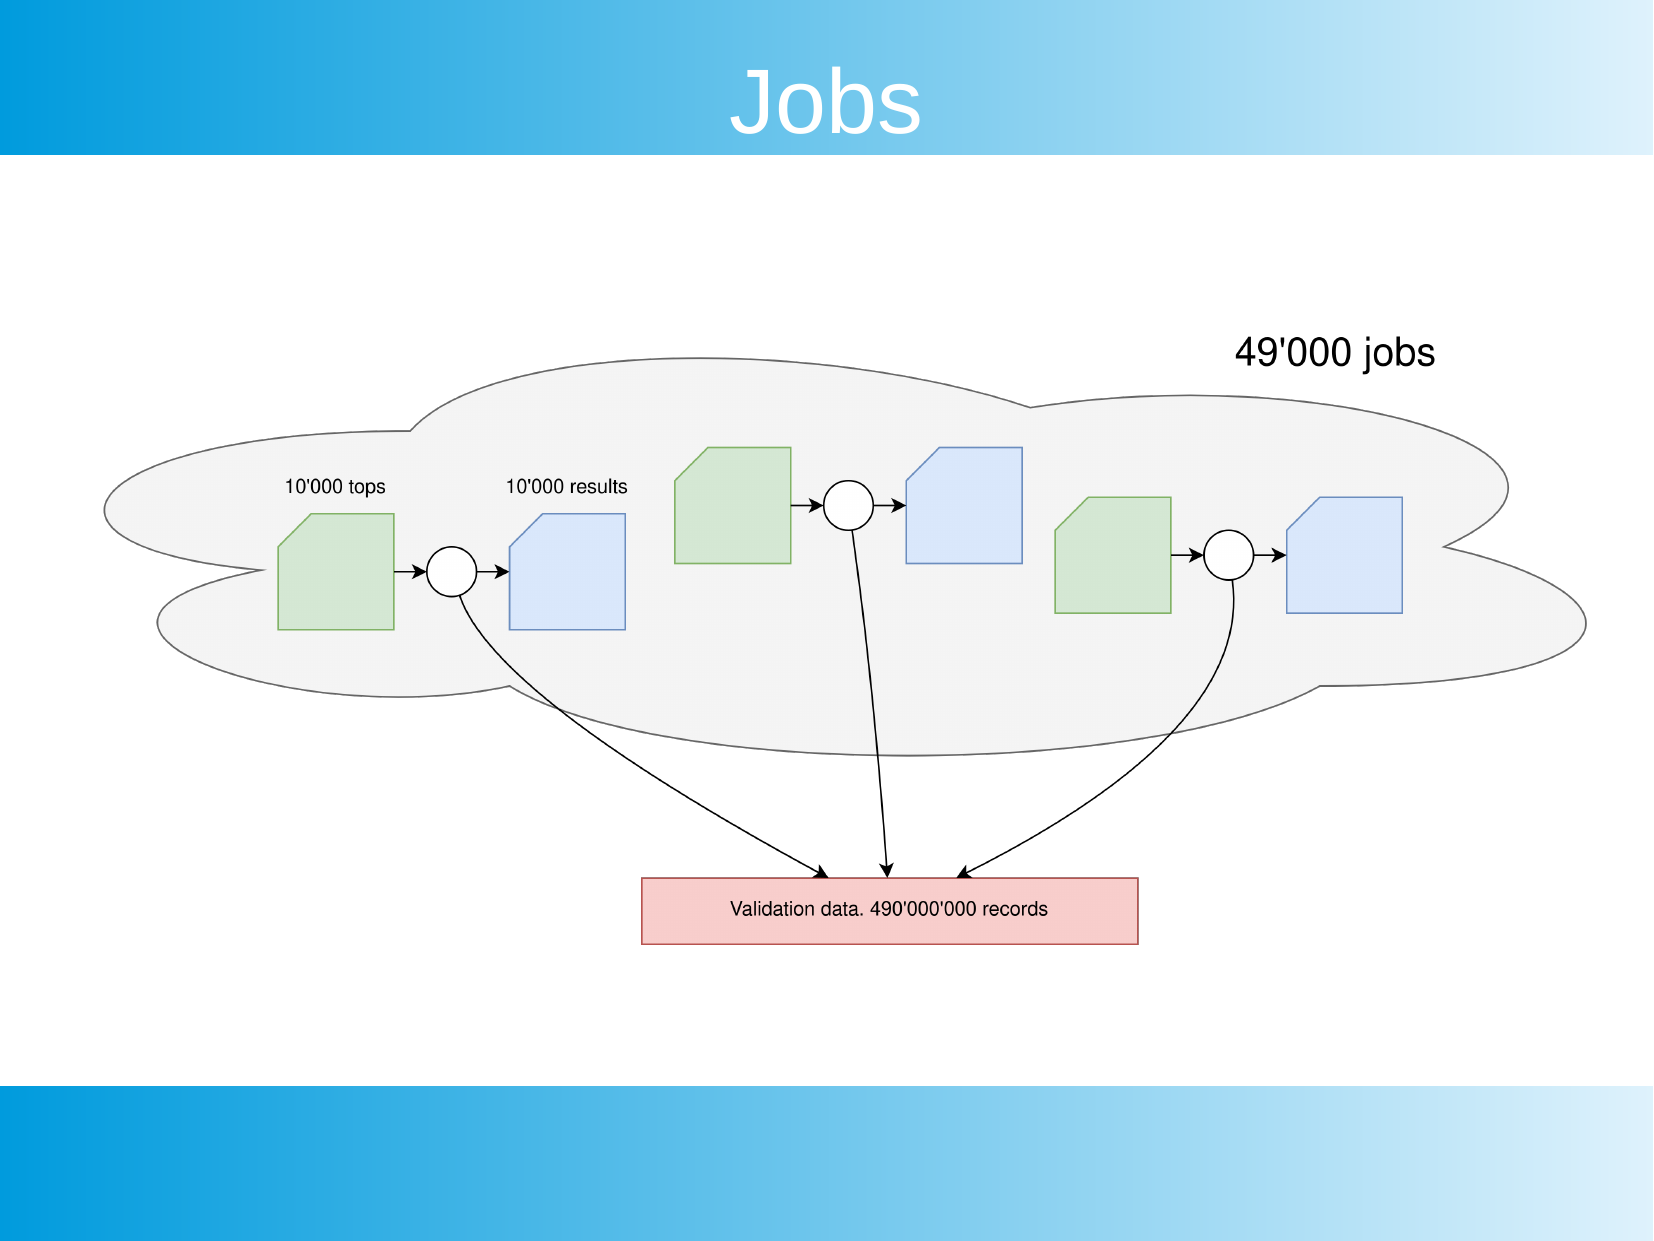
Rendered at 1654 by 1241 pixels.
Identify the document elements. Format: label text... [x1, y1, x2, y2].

title Jobs [82, 49, 1571, 155]
picture [0, 314, 1651, 945]
